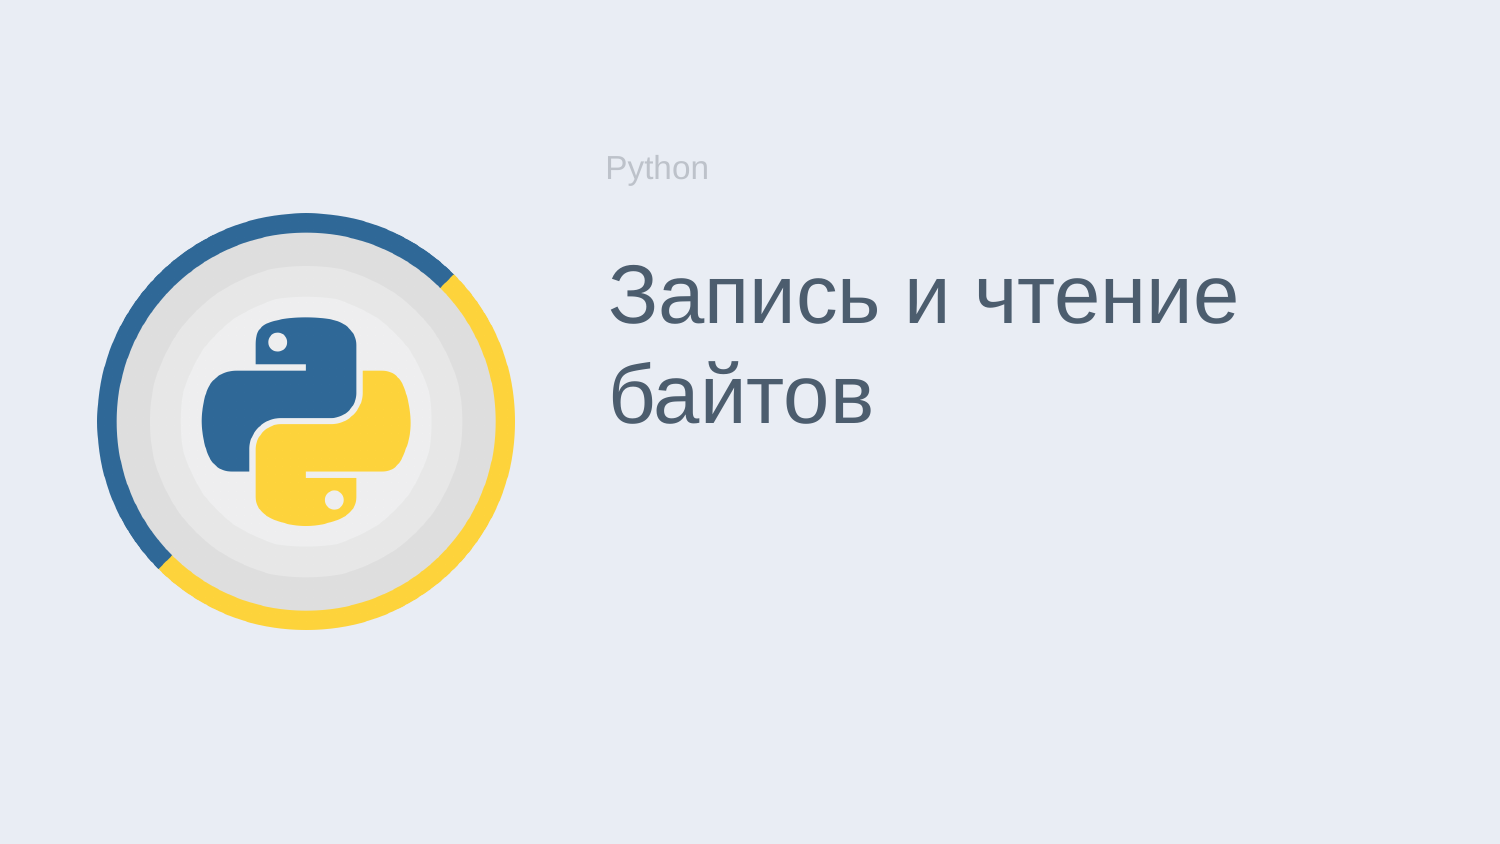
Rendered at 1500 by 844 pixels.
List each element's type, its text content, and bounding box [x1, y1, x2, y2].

text_box Запись и чтение байтов [603, 235, 1423, 608]
title Python [601, 141, 1182, 188]
picture [97, 213, 515, 630]
